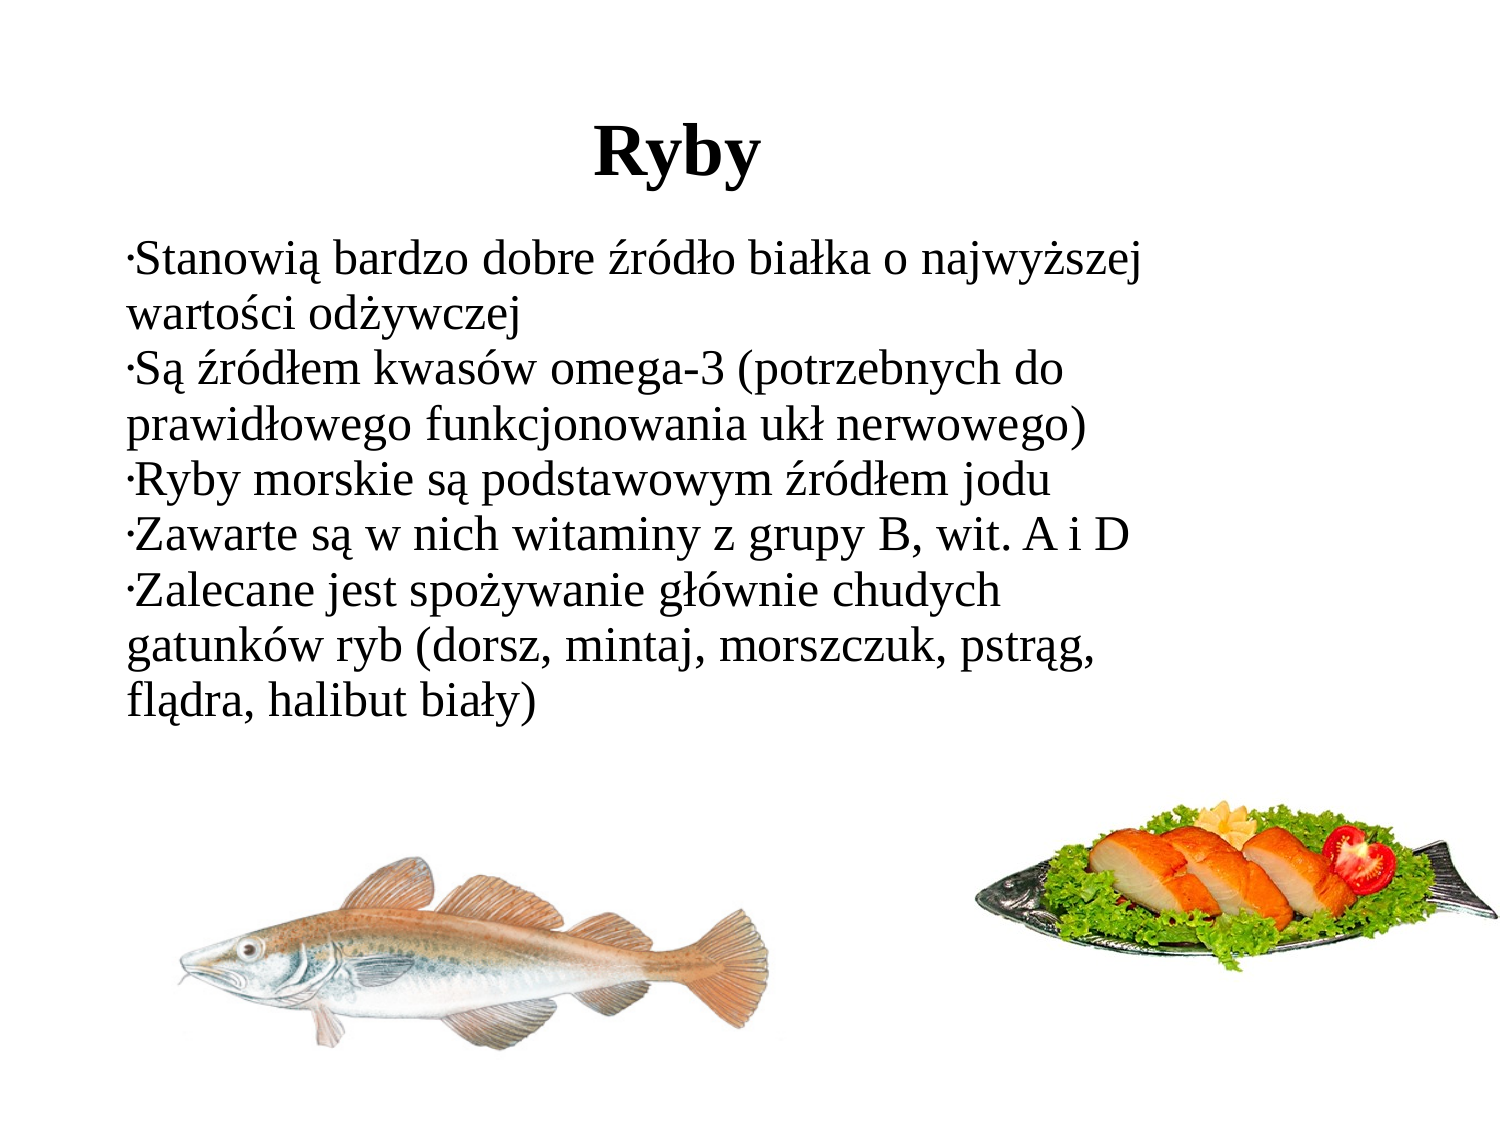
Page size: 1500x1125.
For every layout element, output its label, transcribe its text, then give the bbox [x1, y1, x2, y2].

picture [974, 646, 1500, 1125]
picture [171, 798, 792, 1125]
text_box Ryby Stanowią bardzo dobre źródło białka o najwyższej wartości odżywczej Są źródłem kwasów omega-3 (potrzebnych do prawidłowego funkcjonowania ukł nerwowego) Ryby morskie są podstawowym źródłem jodu Zawarte są w nich witaminy z grupy B, wit. A i D Zalecane jest spożywanie głównie chudych gatunków ryb (dorsz, mintaj, morszczuk, pstrąg, flądra, halibut biały) [112, 101, 1193, 815]
